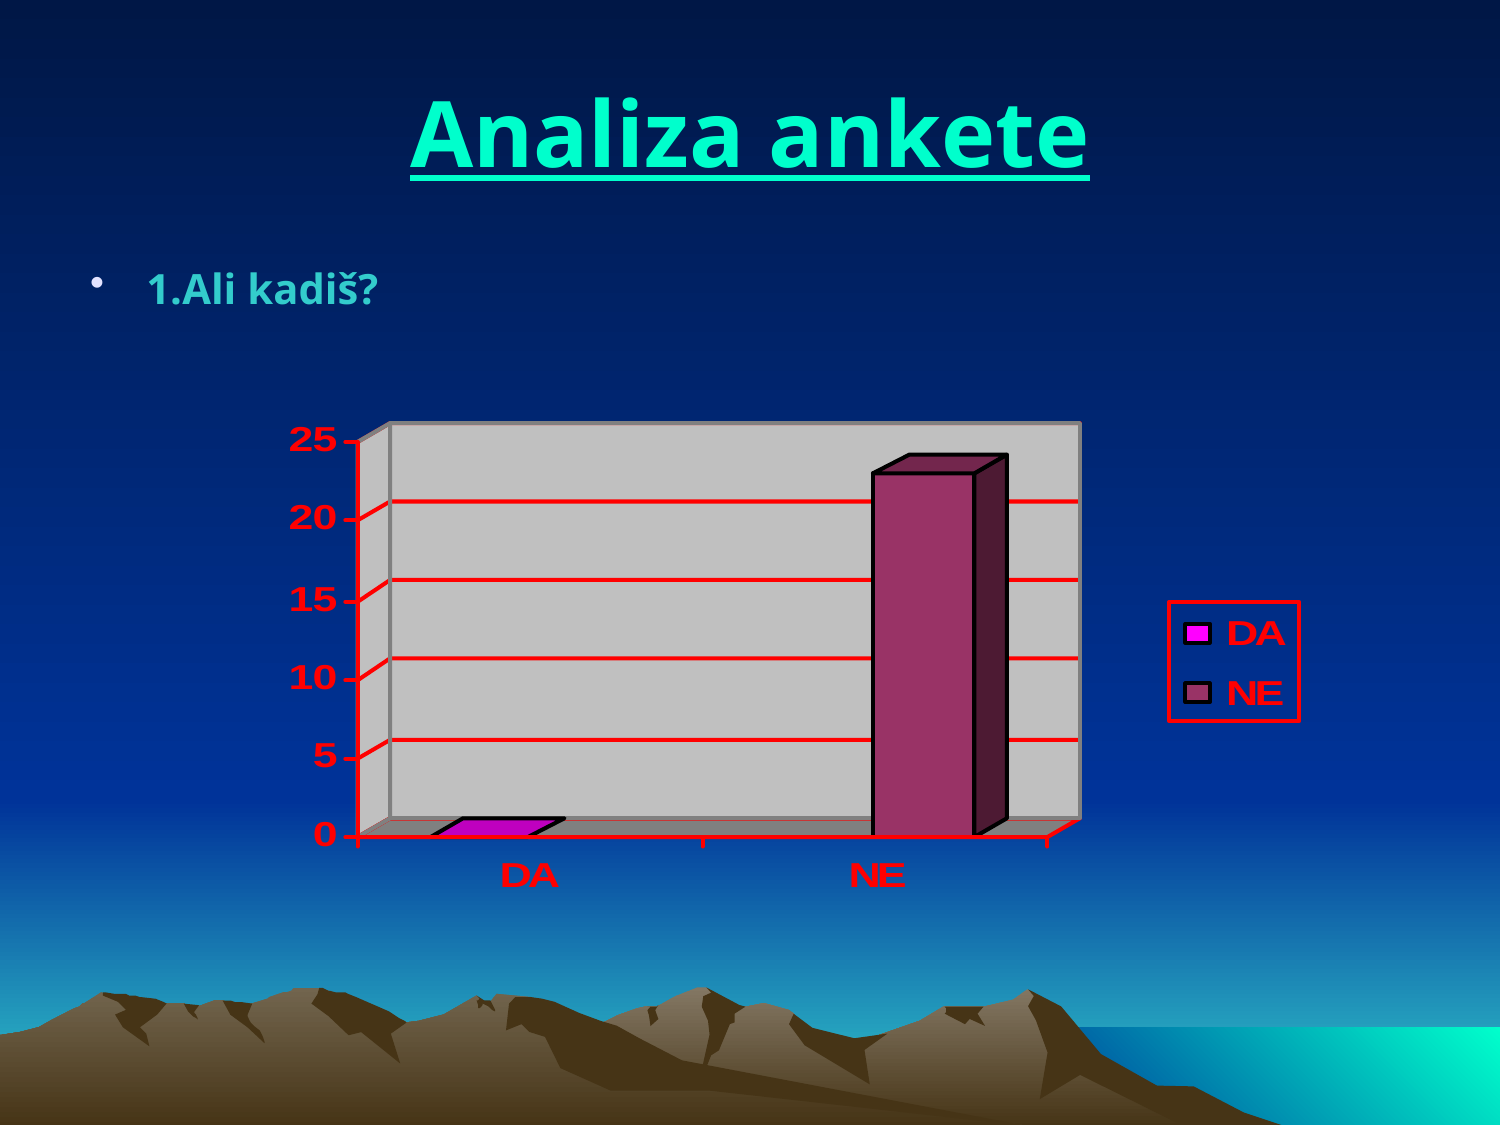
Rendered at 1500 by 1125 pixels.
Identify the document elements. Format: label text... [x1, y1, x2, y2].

picture [170, 360, 1340, 963]
chart [171, 361, 1341, 965]
list 1.Ali kadiš? [75, 255, 1412, 1000]
title Analiza ankete [75, 37, 1425, 225]
